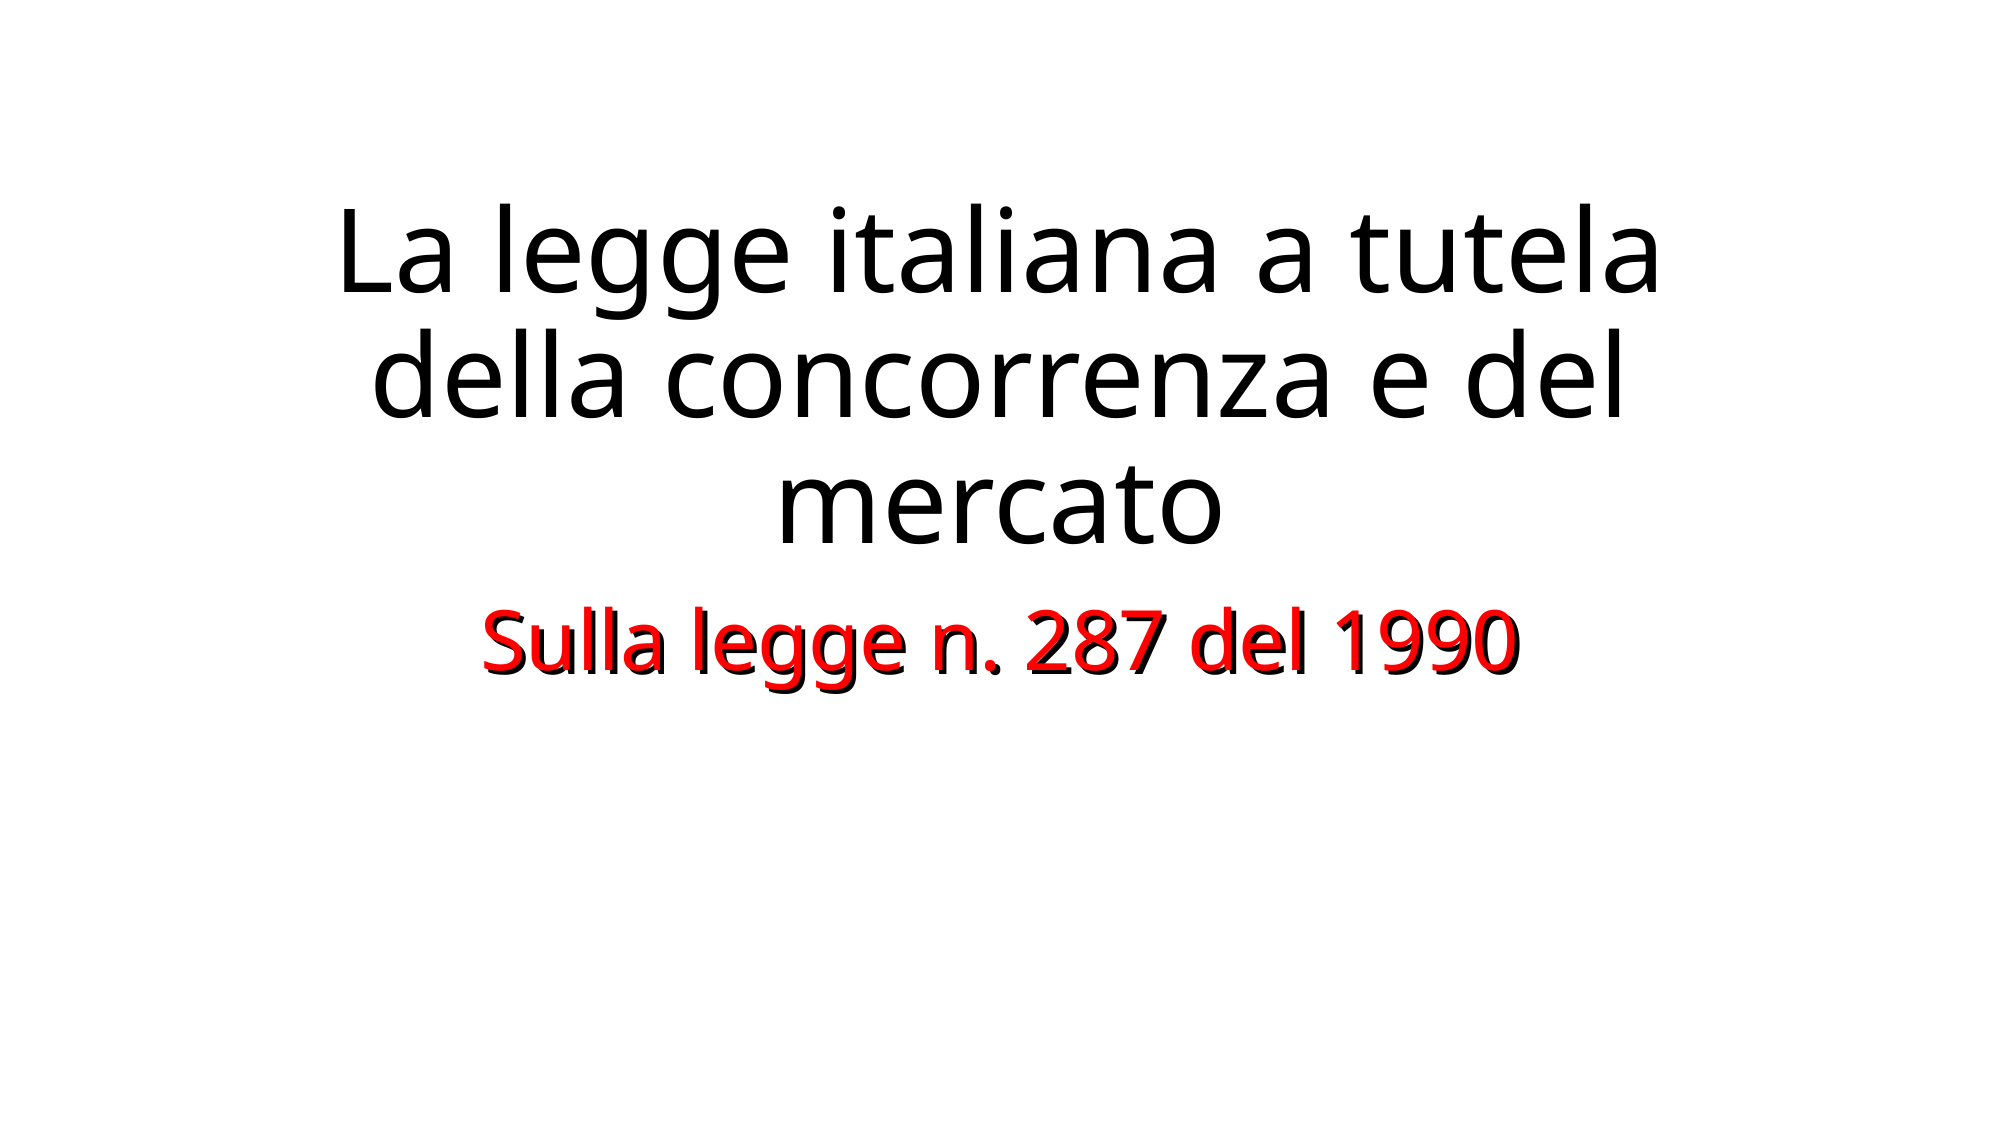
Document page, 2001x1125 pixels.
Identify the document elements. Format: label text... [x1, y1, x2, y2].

title La legge italiana a tutela della concorrenza e del mercato [249, 184, 1750, 576]
subtitle Sulla legge n. 287 del 1990 [249, 590, 1750, 863]
